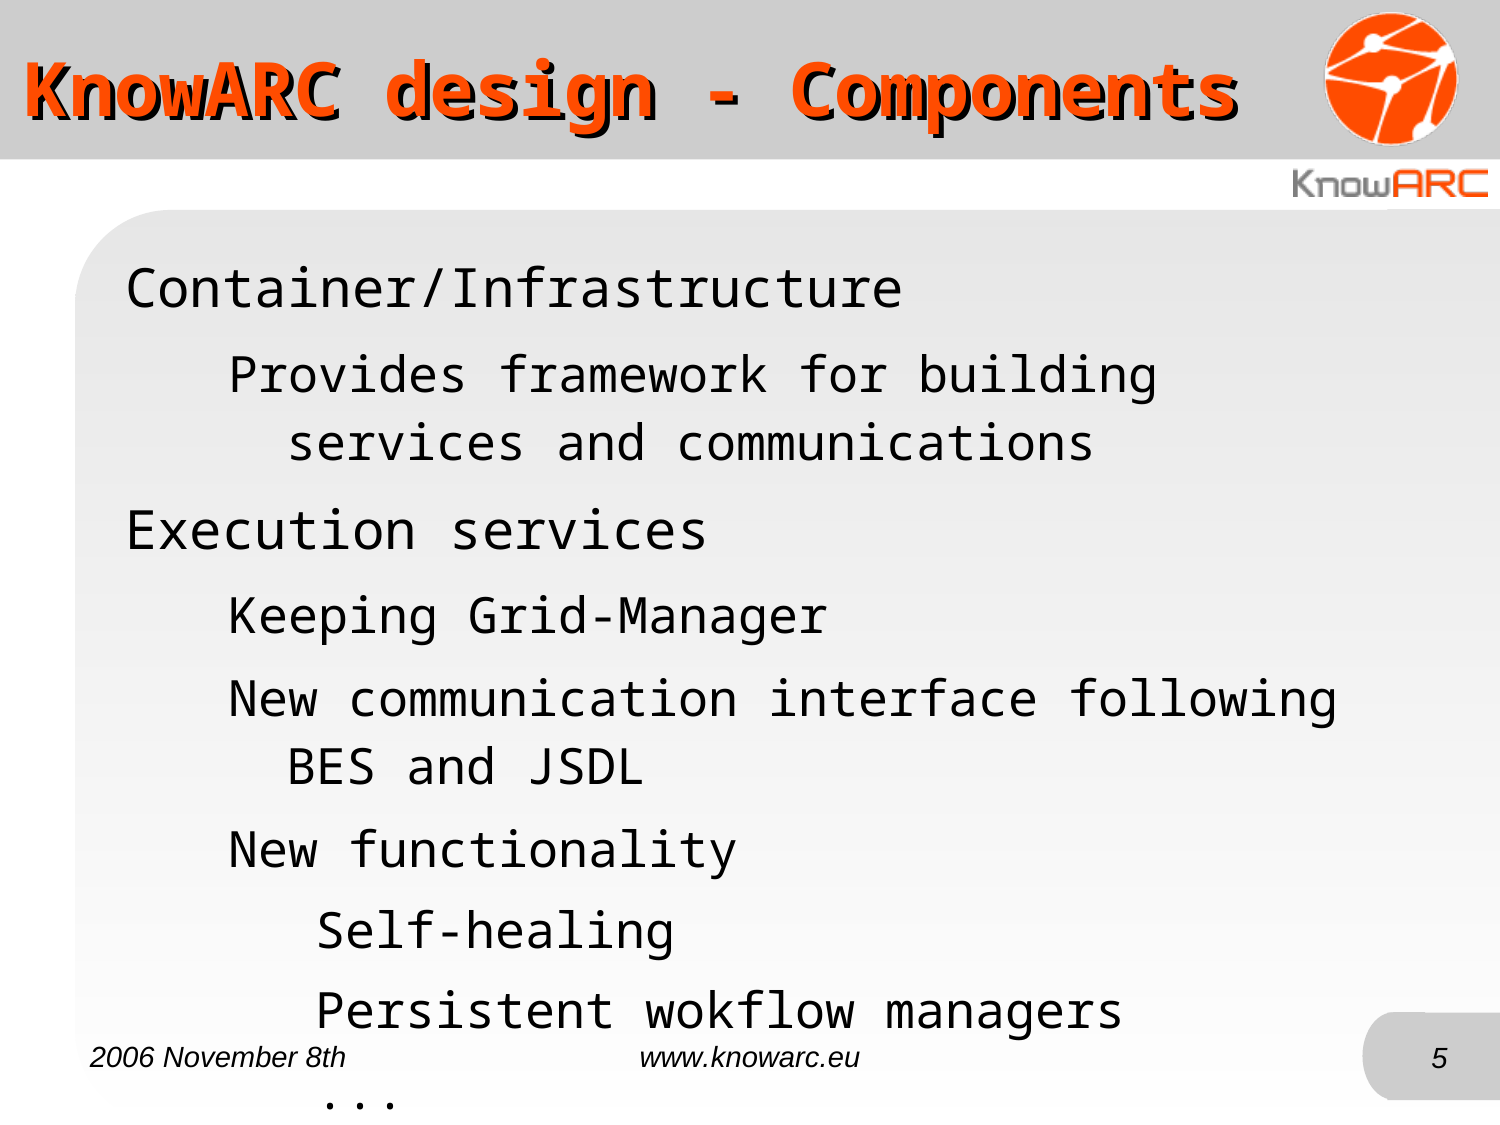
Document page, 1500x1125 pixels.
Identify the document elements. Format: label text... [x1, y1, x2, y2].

picture [1293, 12, 1488, 197]
title KnowARC design - Components [24, 25, 1276, 151]
list Container/Infrastructure Provides framework for building services and communications Execution services Keeping Grid-Manager New communication interface following BES and JSDL New functionality Self-healing Persistent wokflow managers ... [124, 249, 1425, 1006]
